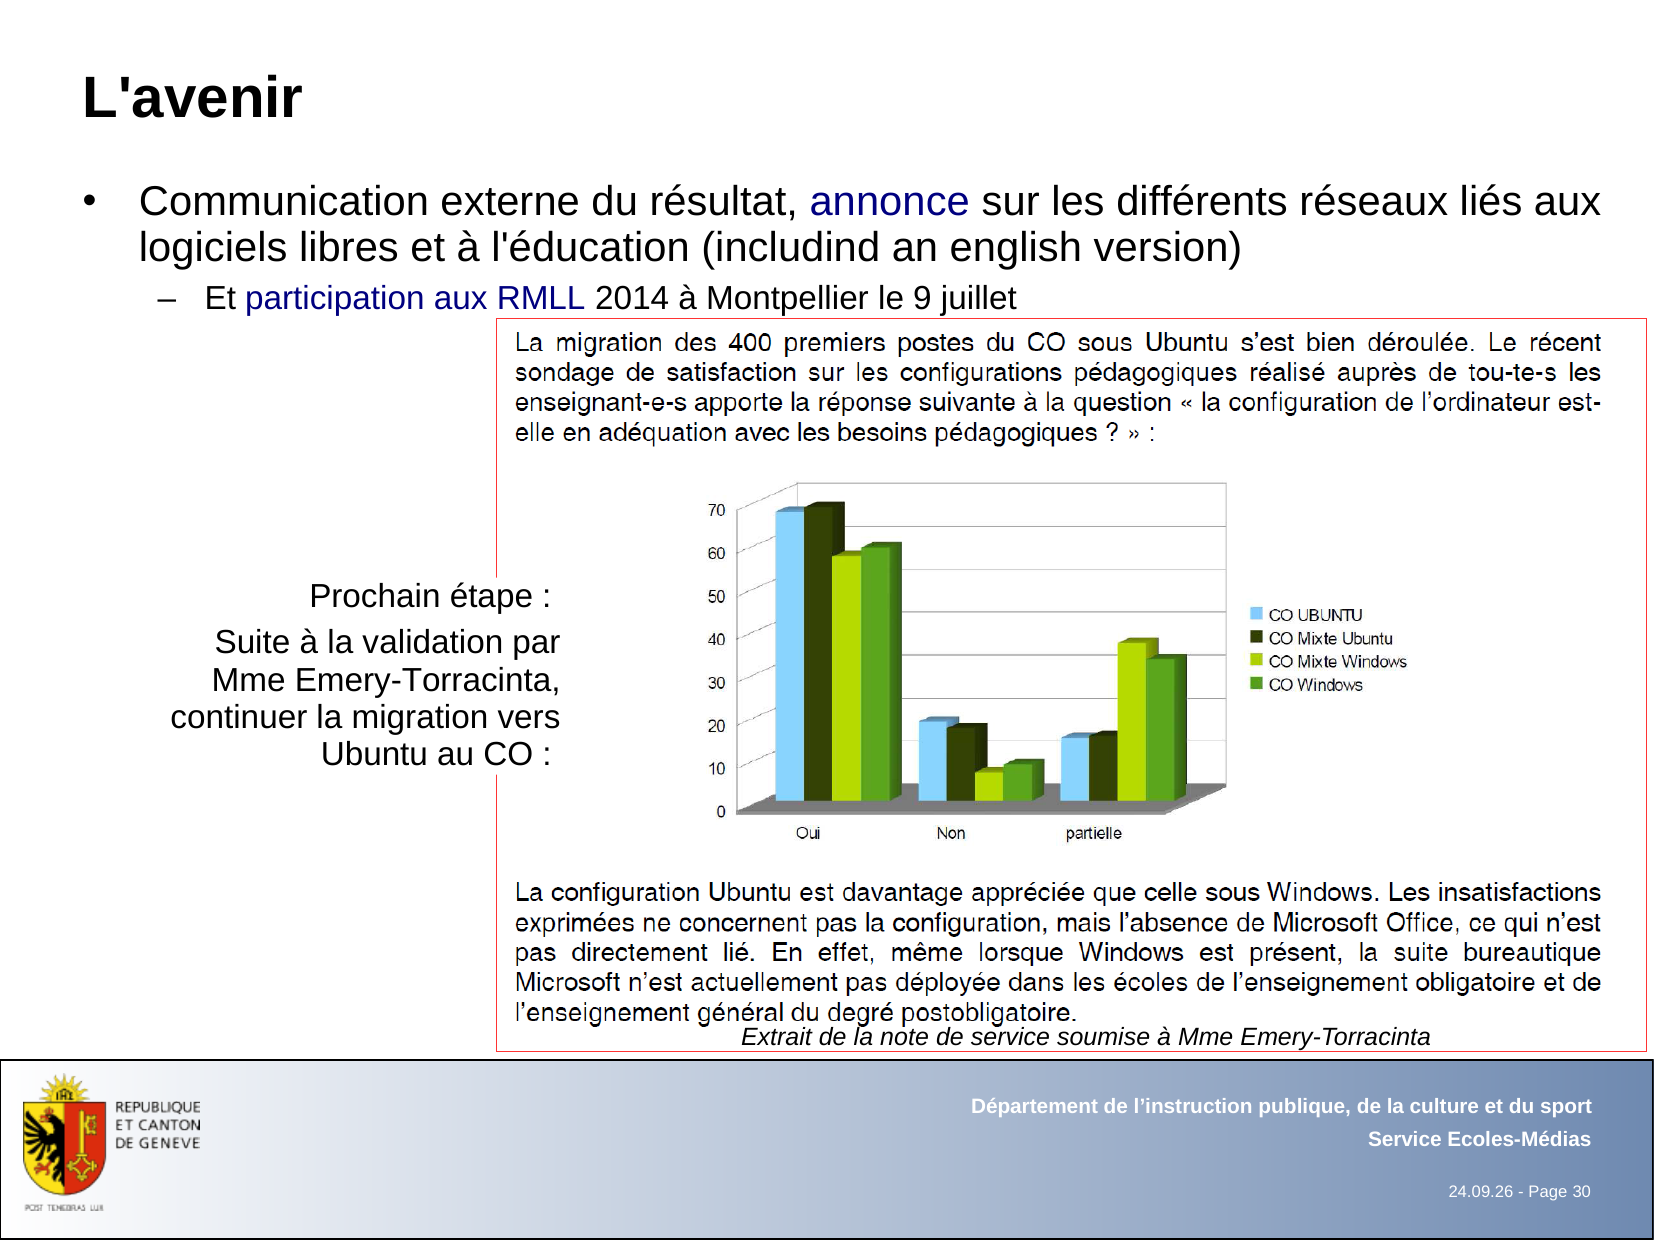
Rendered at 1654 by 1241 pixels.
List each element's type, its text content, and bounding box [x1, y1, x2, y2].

list Communication externe du résultat, annonce sur les différents réseaux liés aux logiciels libres et à l'éducation (includind an english version) Et participation aux RMLL 2014 à Montpellier le 9 juillet [82, 177, 1625, 502]
picture [496, 318, 1647, 1052]
title L'avenir [82, 23, 1571, 172]
picture [23, 1073, 200, 1211]
text_box Extrait de la note de service soumise à Mme Emery-Torracinta [726, 1015, 1455, 1059]
text_box Prochain étape : Suite à la validation par Mme Emery-Torracinta, continuer la migration vers Ubuntu au CO : [147, 577, 562, 775]
